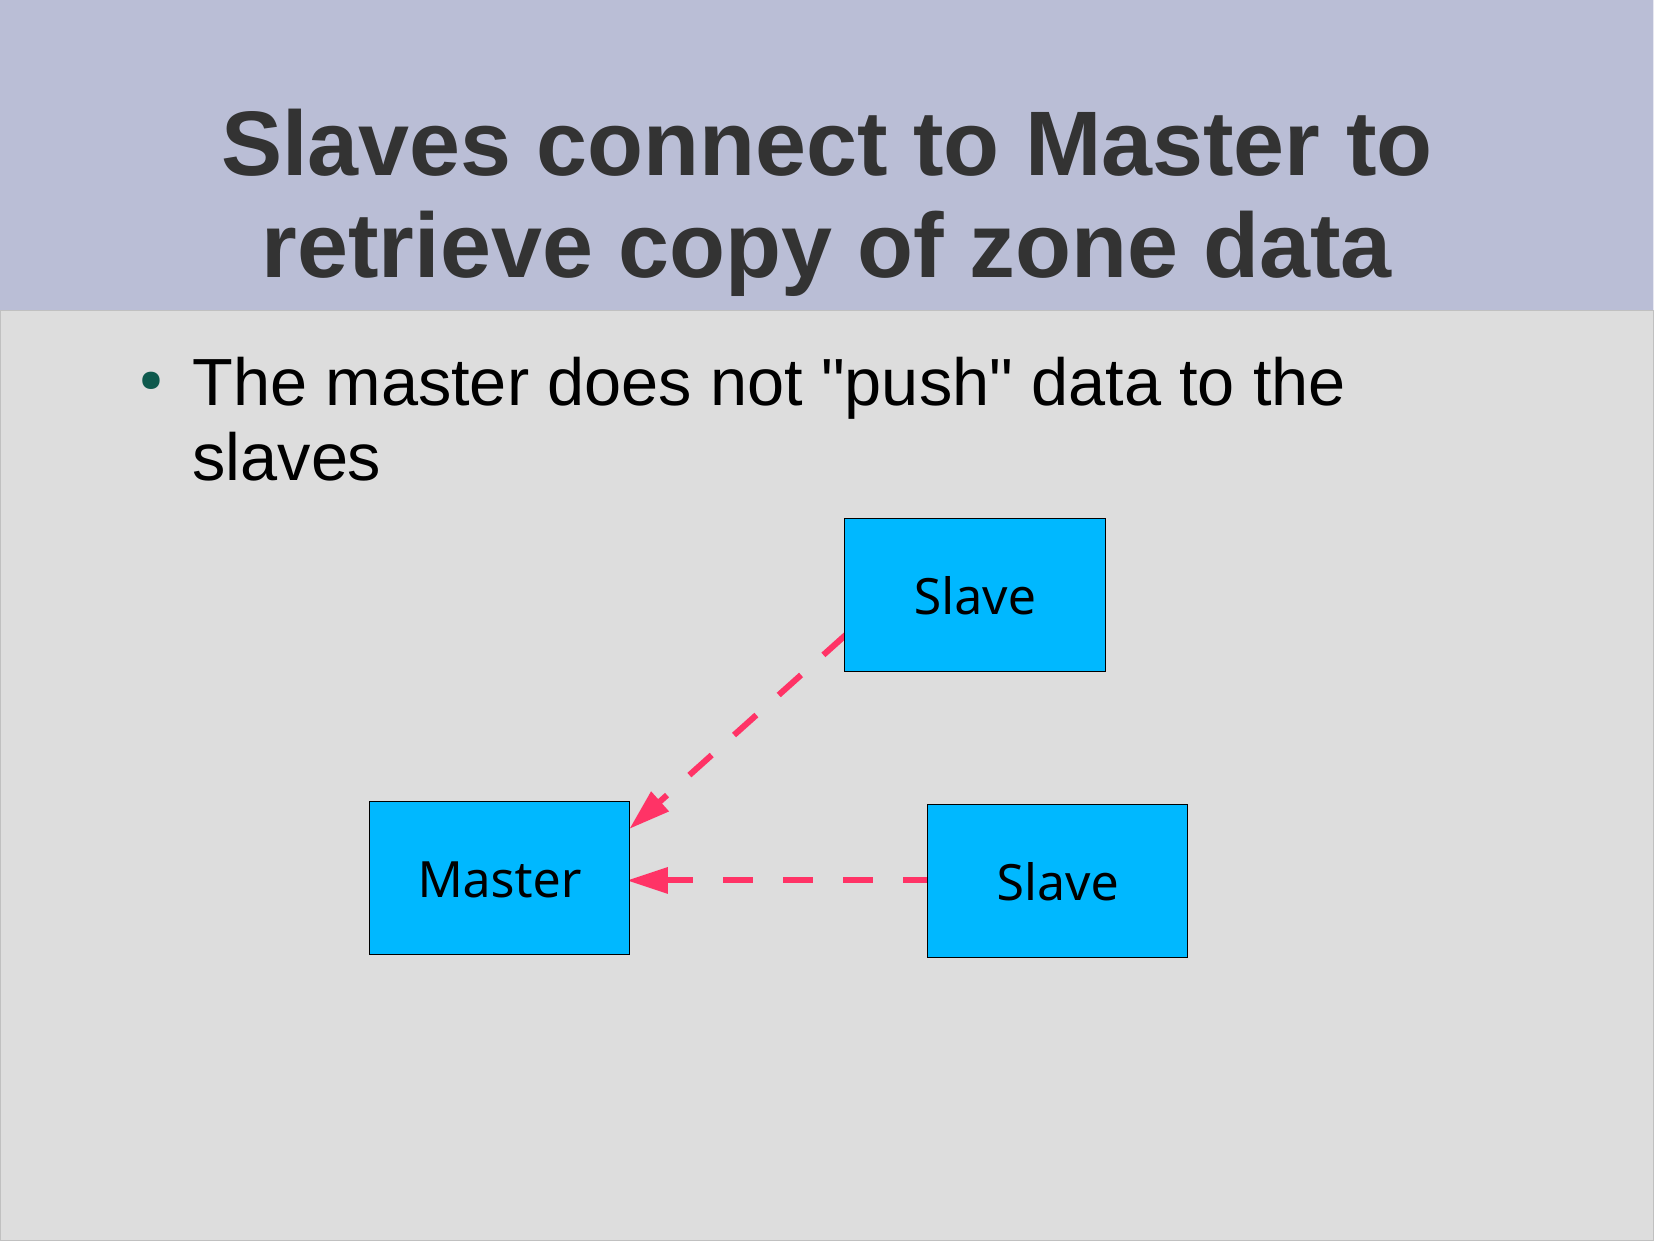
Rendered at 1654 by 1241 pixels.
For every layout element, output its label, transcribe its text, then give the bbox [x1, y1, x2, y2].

list The master does not "push" data to the slaves [121, 344, 1534, 1127]
text_box Slave [927, 804, 1188, 958]
text_box Slave [844, 518, 1106, 672]
title Slaves connect to Master to retrieve copy of zone data [121, 91, 1534, 299]
text_box Master [369, 801, 630, 955]
